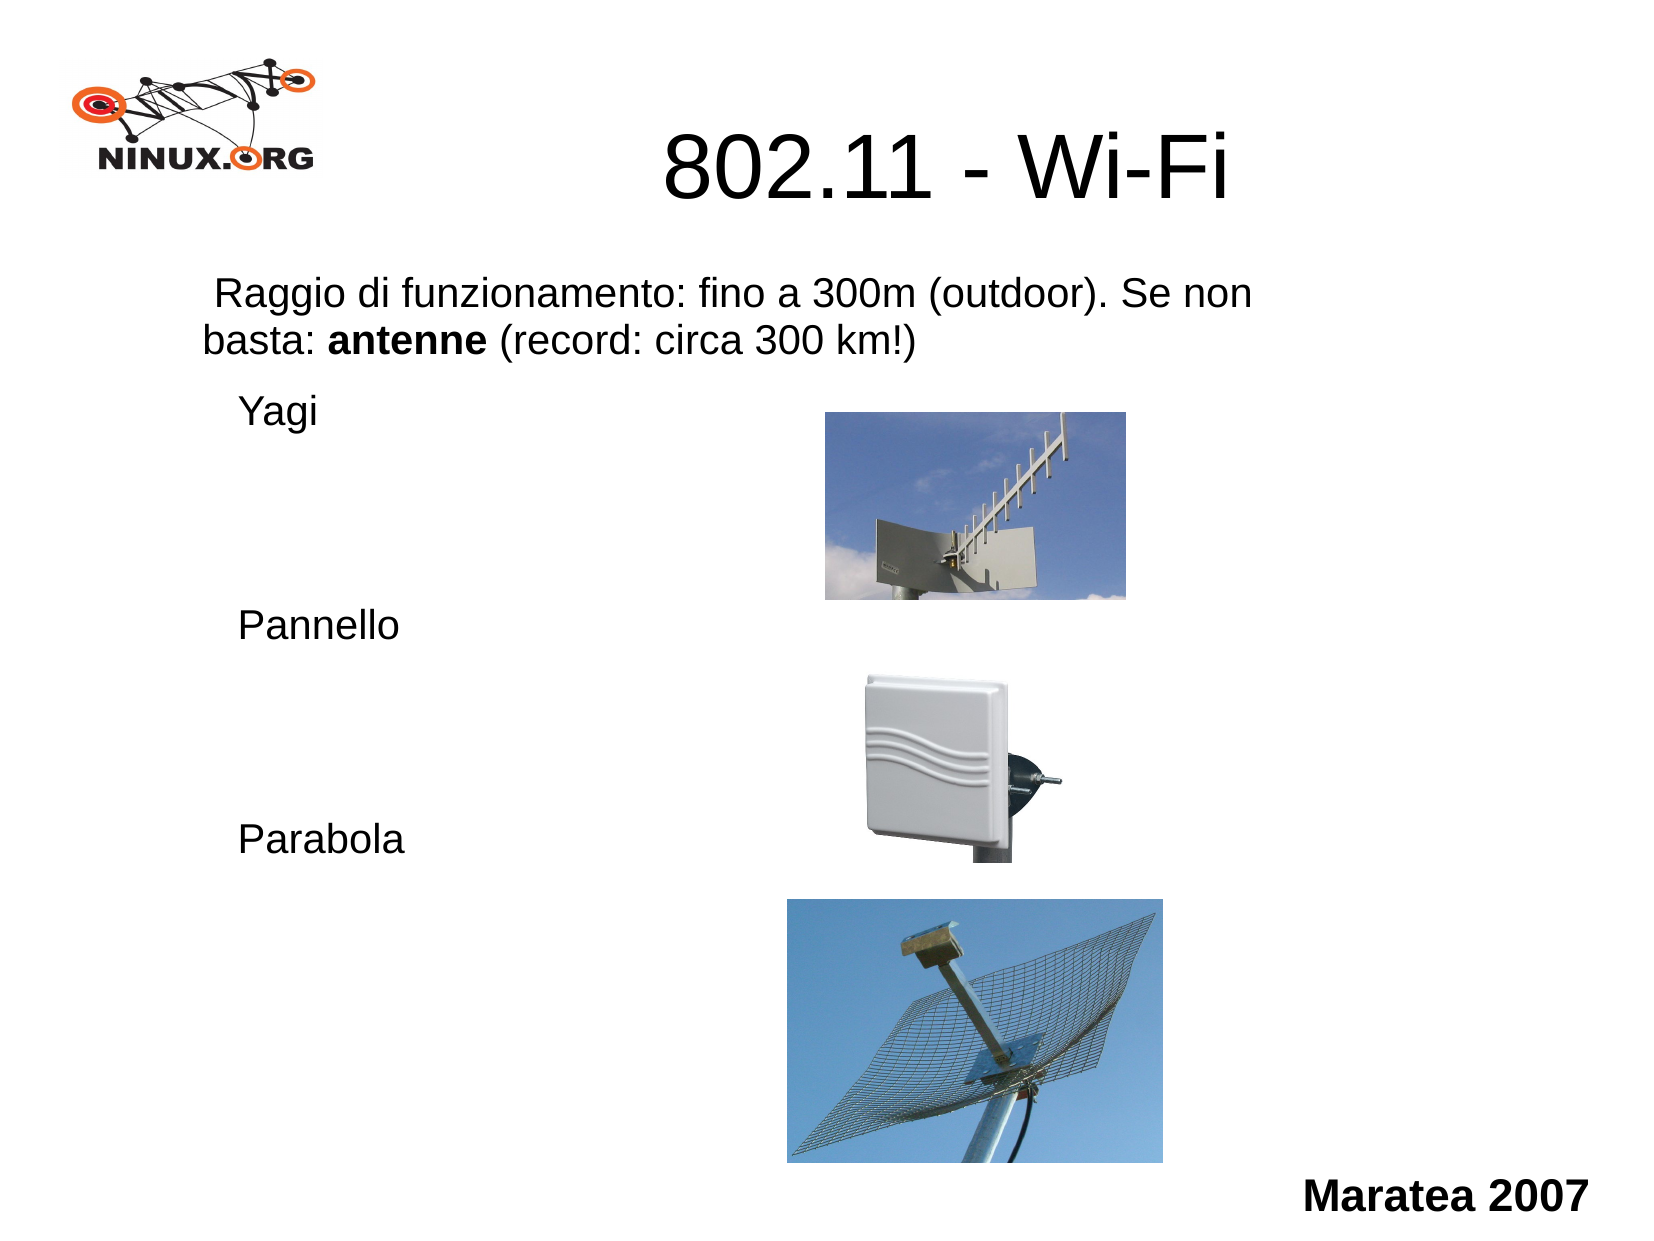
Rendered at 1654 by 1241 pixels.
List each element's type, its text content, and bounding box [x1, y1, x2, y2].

picture [59, 58, 323, 178]
text_box Maratea 2007 [1275, 1162, 1651, 1237]
text_box Raggio di funzionamento: fino a 300m (outdoor). Se non basta: antenne (record: circa 300 km!) Yagi Pannello Parabola [187, 262, 1313, 1088]
title 802.11 - Wi-Fi [356, 70, 1538, 263]
picture [787, 899, 1163, 1163]
picture [825, 412, 1126, 601]
picture [862, 671, 1063, 863]
